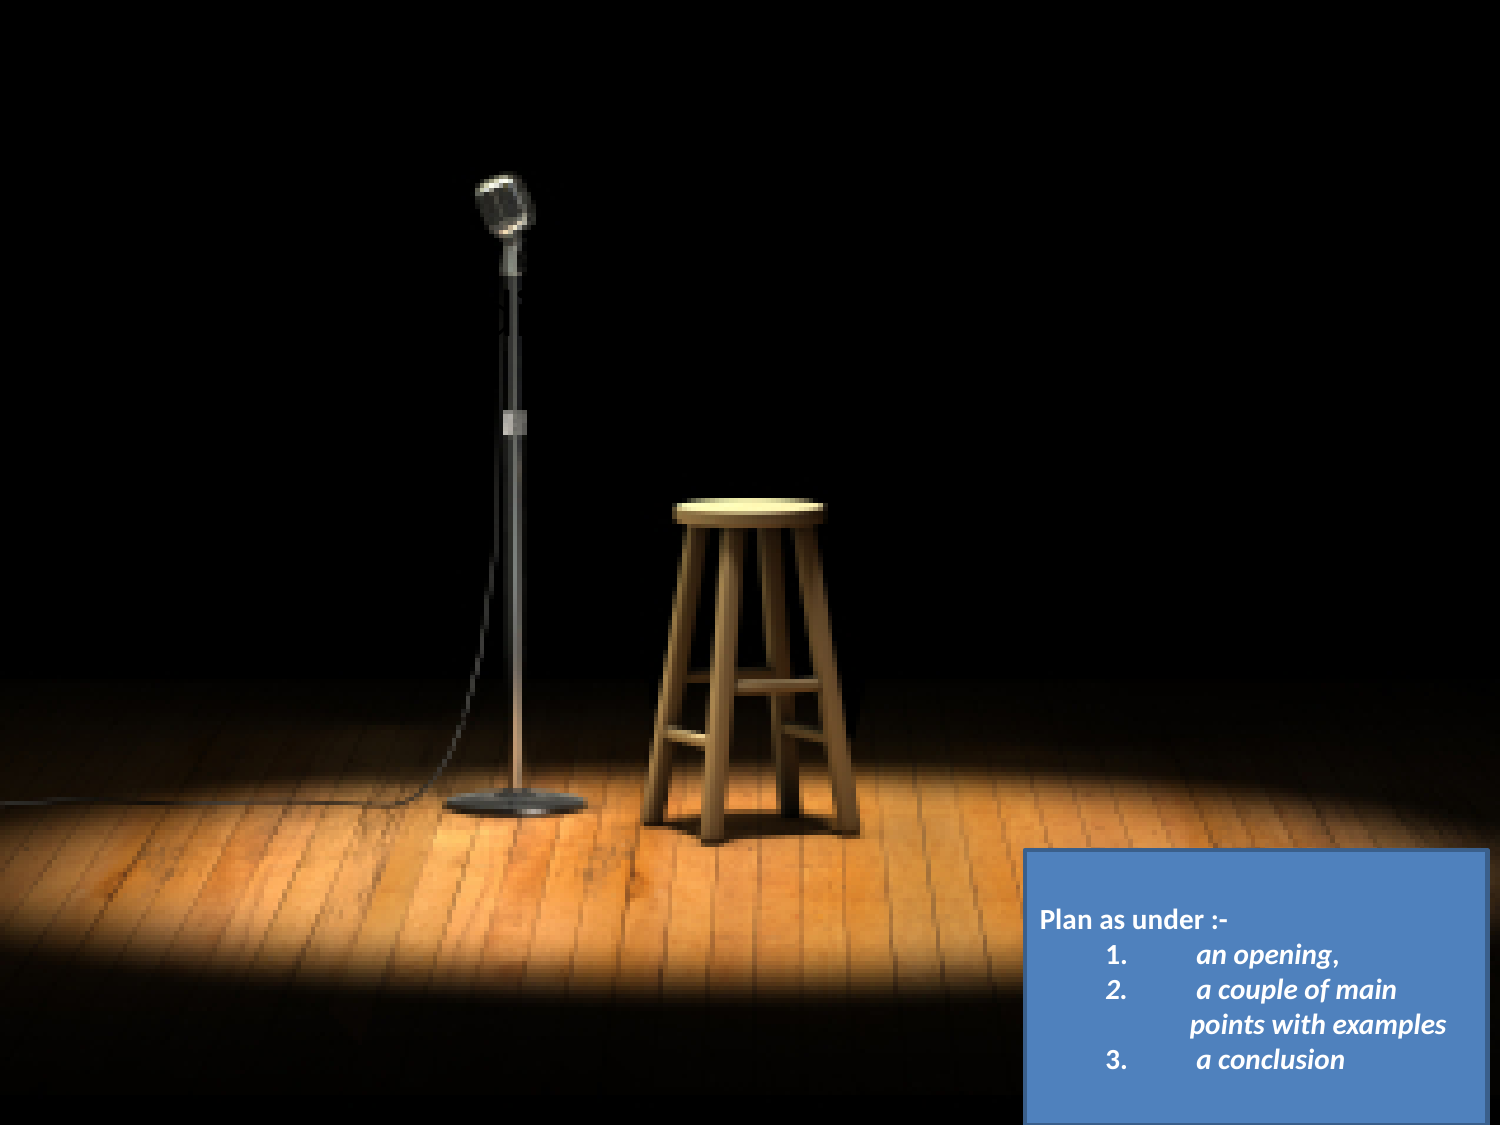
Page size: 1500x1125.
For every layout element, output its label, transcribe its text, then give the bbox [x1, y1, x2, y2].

picture [0, 0, 1500, 1125]
title 9 [75, 45, 1425, 233]
list To forgive is divine. [75, 262, 1425, 1005]
text_box Plan as under :- an opening, a couple of main points with examples a conclusion [1024, 849, 1488, 1125]
